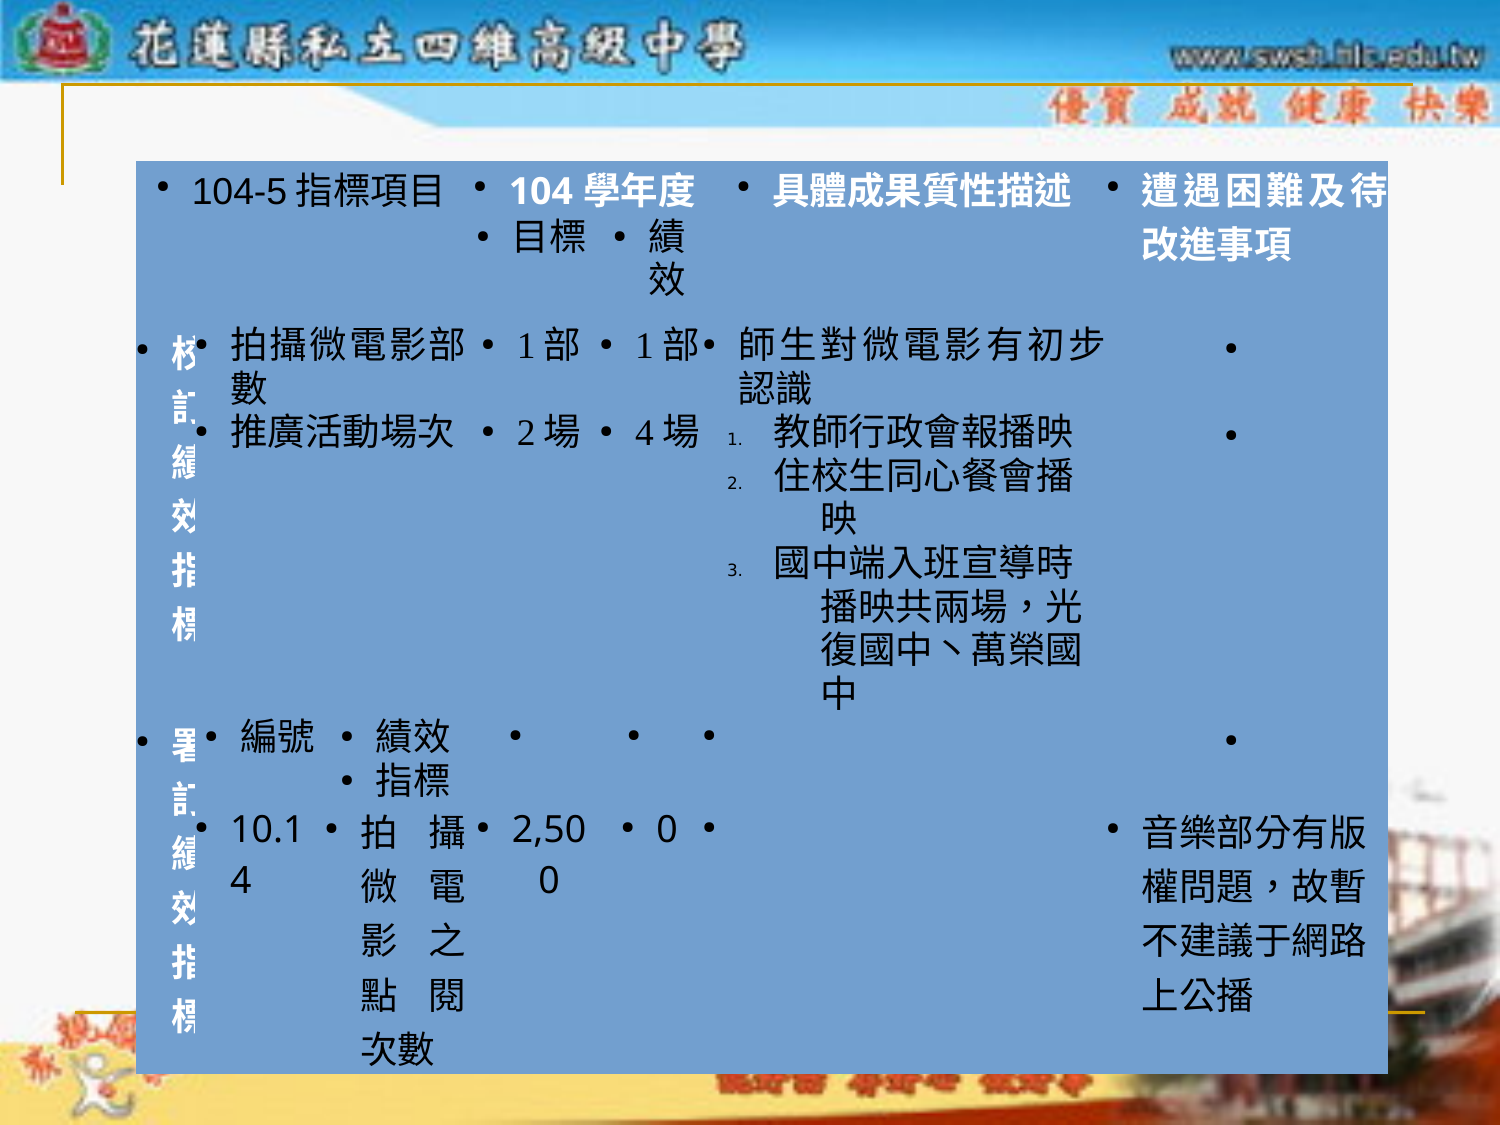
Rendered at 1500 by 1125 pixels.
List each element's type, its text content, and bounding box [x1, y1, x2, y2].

text_box P57 [0, 1023, 262, 1099]
table_cell [703, 803, 1106, 1074]
table_cell [466, 716, 596, 803]
table_cell 教師行政會報播映 住校生同心餐會播映 國中端入班宣導時播映共兩場，光復國中丶萬榮國中 [703, 411, 1106, 716]
table_header 104學年度 [466, 161, 703, 215]
table_cell 拍攝微電影之點閱次數 [325, 803, 466, 1074]
table_cell 署訂績效指標 [136, 716, 195, 1074]
table_cell 目標 [466, 215, 596, 324]
table_cell 推廣活動場次 [195, 411, 466, 716]
table_cell 校訂績效指標 [136, 324, 195, 716]
table_cell [1106, 411, 1388, 716]
table_cell [703, 716, 1106, 803]
table_cell 音樂部分有版權問題，故暫不建議于網路上公播 [1106, 803, 1388, 1074]
table_cell 10.14 [195, 803, 325, 1074]
table_cell 2,500 [466, 803, 596, 1074]
table_cell [1106, 716, 1388, 803]
table_cell 0 [596, 803, 703, 1074]
table_cell 4場 [596, 411, 703, 716]
table_header 104-5指標項目 [136, 161, 466, 324]
table_cell 績效 指標 [325, 716, 466, 803]
table_cell [1106, 324, 1388, 411]
table_cell 師生對微電影有初步認識 [703, 324, 1106, 411]
table_cell 編號 [195, 716, 325, 803]
table_header 遭遇困難及待改進事項 [1106, 161, 1388, 324]
text_box [1080, 1023, 1431, 1099]
table_cell 1部 [596, 324, 703, 411]
table_cell 1部 [466, 324, 596, 411]
table_cell 績效 [596, 215, 703, 324]
table_header 具體成果質性描述 [703, 161, 1106, 324]
table_cell 拍攝微電影部數 [195, 324, 466, 411]
table_cell 2場 [466, 411, 596, 716]
table_cell [596, 716, 703, 803]
